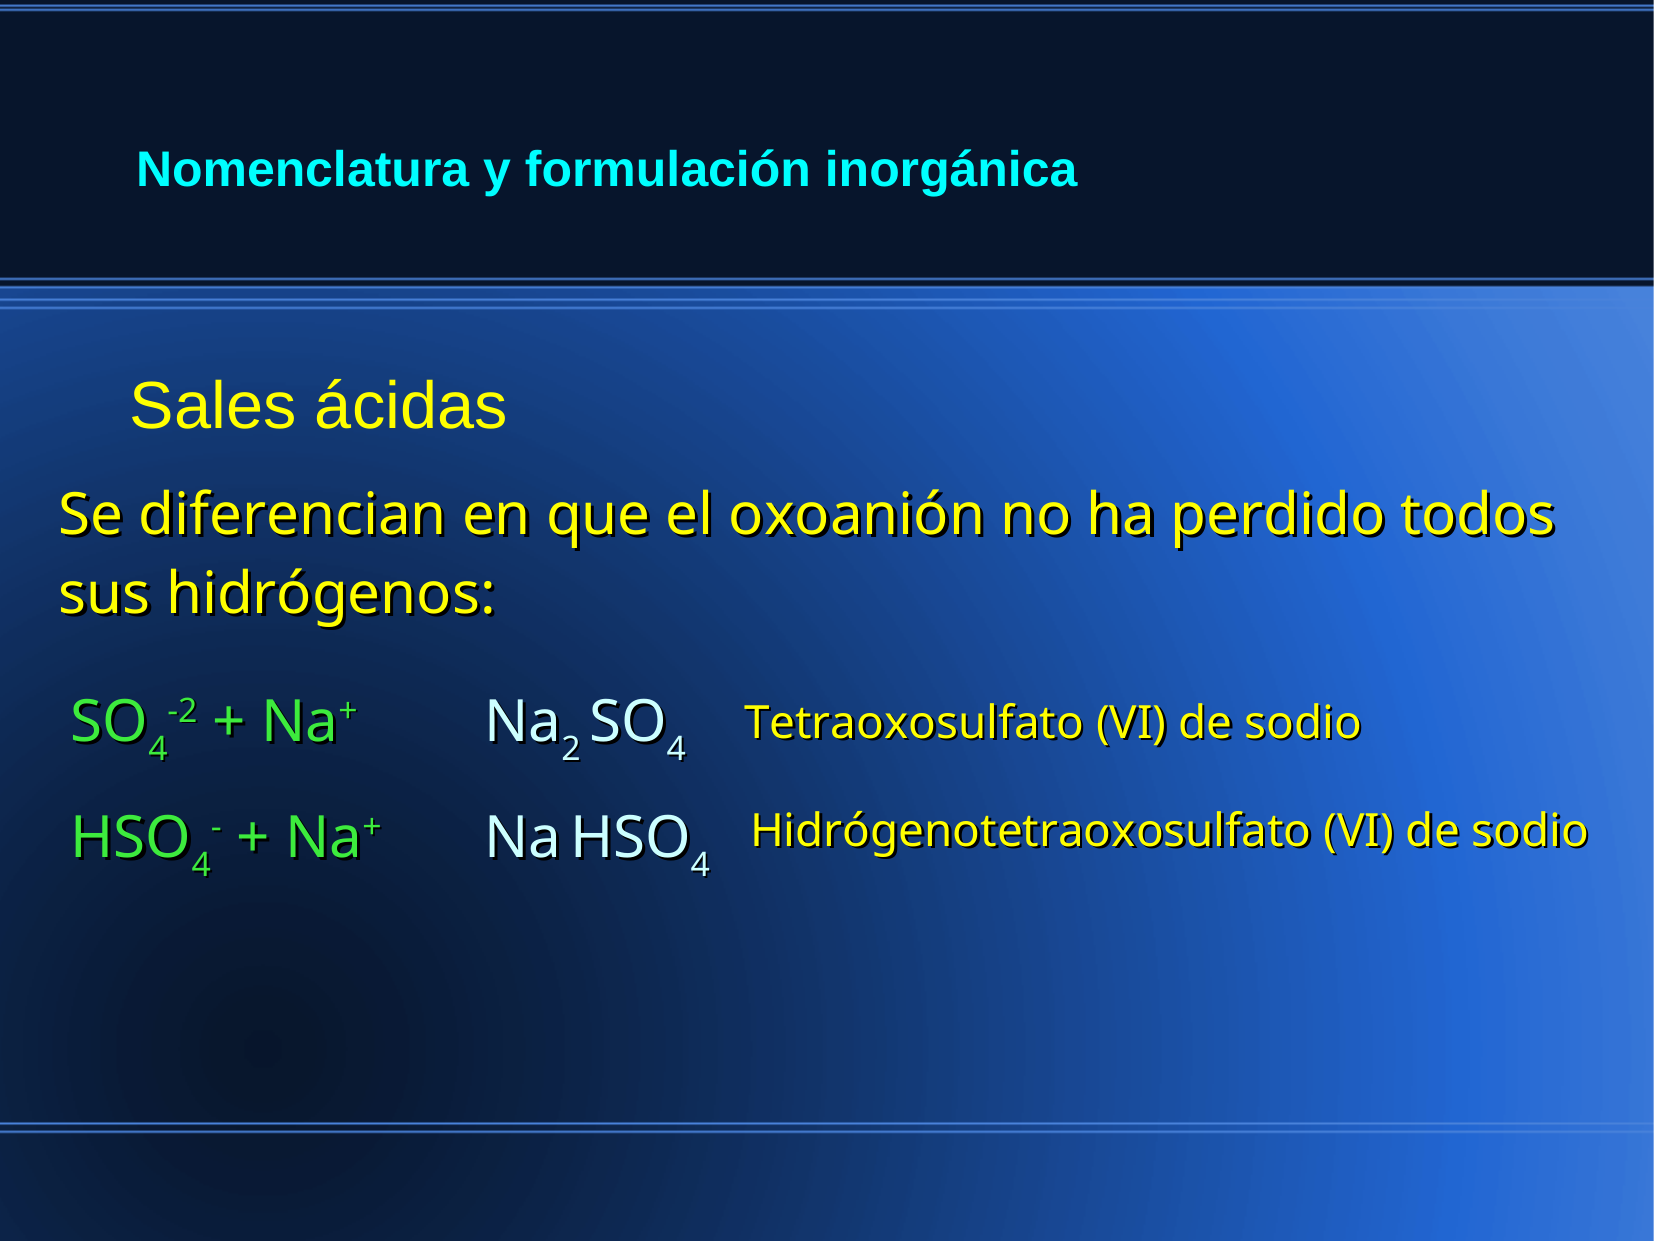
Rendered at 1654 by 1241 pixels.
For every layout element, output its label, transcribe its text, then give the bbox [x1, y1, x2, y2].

text_box HSO4- + Na+ [0, 795, 473, 946]
text_box Na2 SO4 [413, 679, 739, 770]
text_box Na HSO4 [413, 795, 739, 886]
title Nomenclatura y formulación inorgánica [32, 118, 1182, 220]
picture [0, 0, 1654, 1241]
text_box Se diferencian en que el oxoanión no ha perdido todos sus hidrógenos: [59, 472, 1595, 627]
text_box SO4-2 + Na+ [0, 679, 473, 795]
list Sales ácidas [59, 368, 532, 443]
text_box Tetraoxosulfato (VI) de sodio [673, 689, 1441, 751]
text_box Hidrógenotetraoxosulfato (VI) de sodio [679, 797, 1595, 905]
